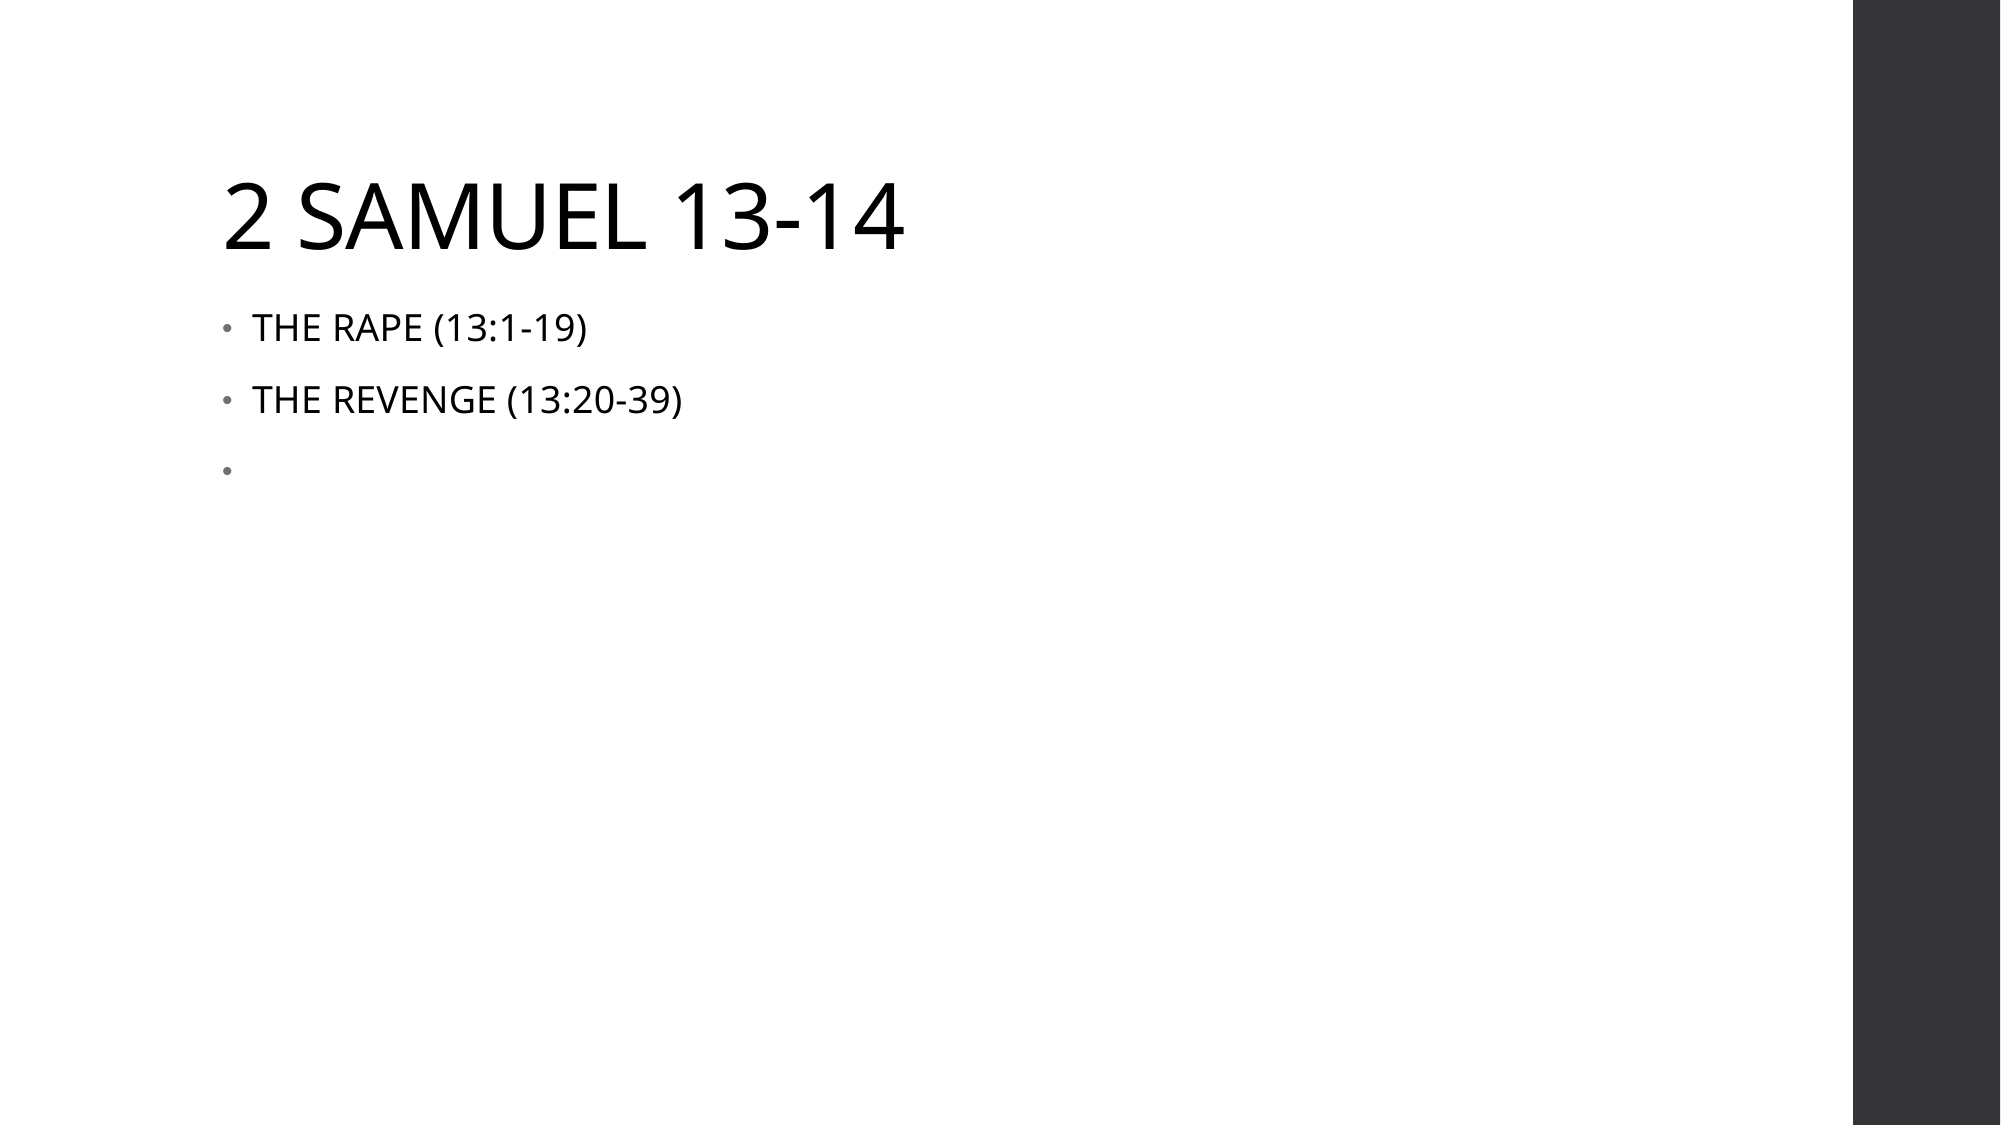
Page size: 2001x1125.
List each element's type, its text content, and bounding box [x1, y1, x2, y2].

title 2 SAMUEL 13-14 [206, 60, 1797, 278]
list THE RAPE (13:1-19) THE REVENGE (13:20-39) [206, 299, 1617, 1014]
